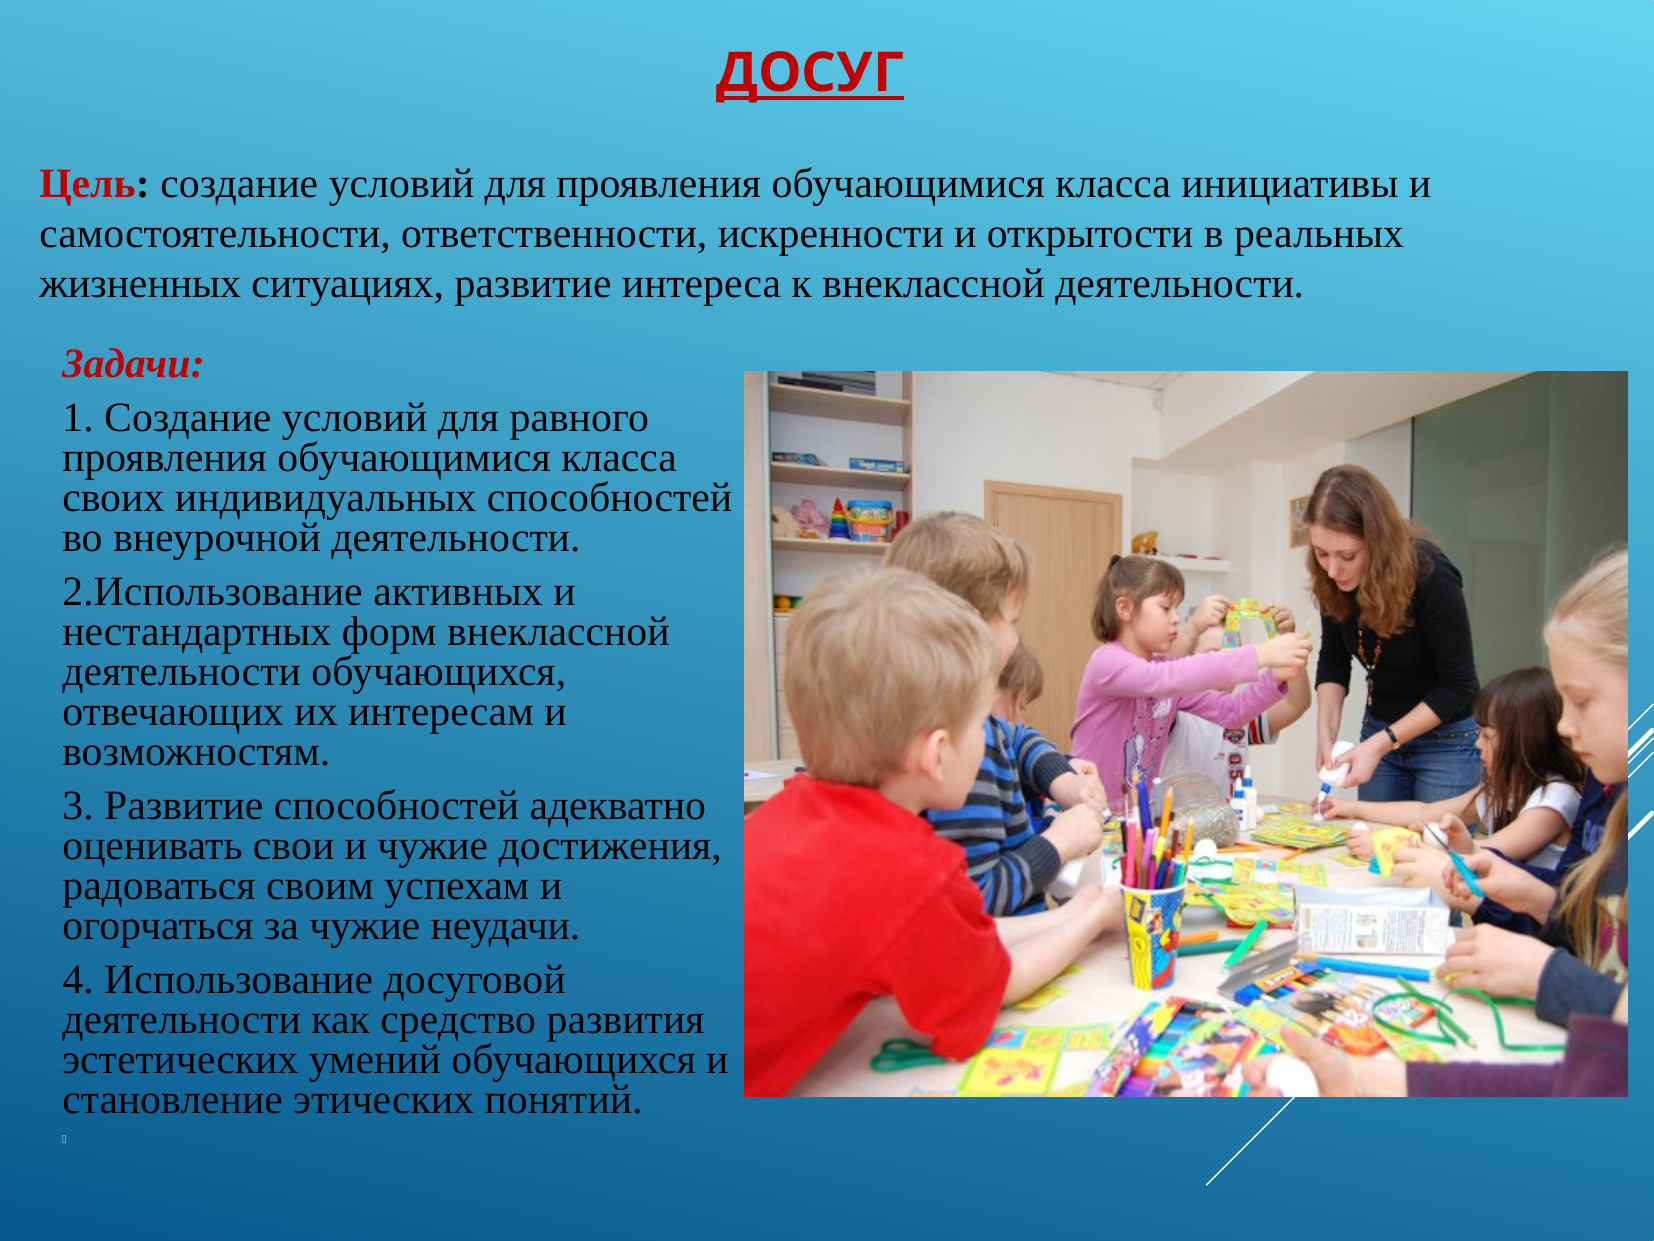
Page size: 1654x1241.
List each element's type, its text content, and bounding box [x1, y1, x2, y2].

list Задачи: 1. Создание условий для равного проявления обучающимися класса своих индивидуальных способностей во внеурочной деятельности. 2.Использование активных и нестандартных форм внеклассной деятельности обучающихся, отвечающих их интересам и возможностям. 3. Развитие способностей адекватно оценивать свои и чужие достижения, радоваться своим успехам и огорчаться за чужие неудачи. 4. Использование досуговой деятельности как средство развития эстетических умений обучающихся и становление этических понятий. [47, 338, 761, 1196]
text_box Цель: создание условий для проявления обучающимися класса инициативы и самостоятельности, ответственности, искренности и открытости в реальных жизненных ситуациях, развитие интереса к внеклассной деятельности. [24, 148, 1596, 314]
list ДОСУГ [473, 0, 1147, 111]
picture [744, 371, 1628, 1097]
